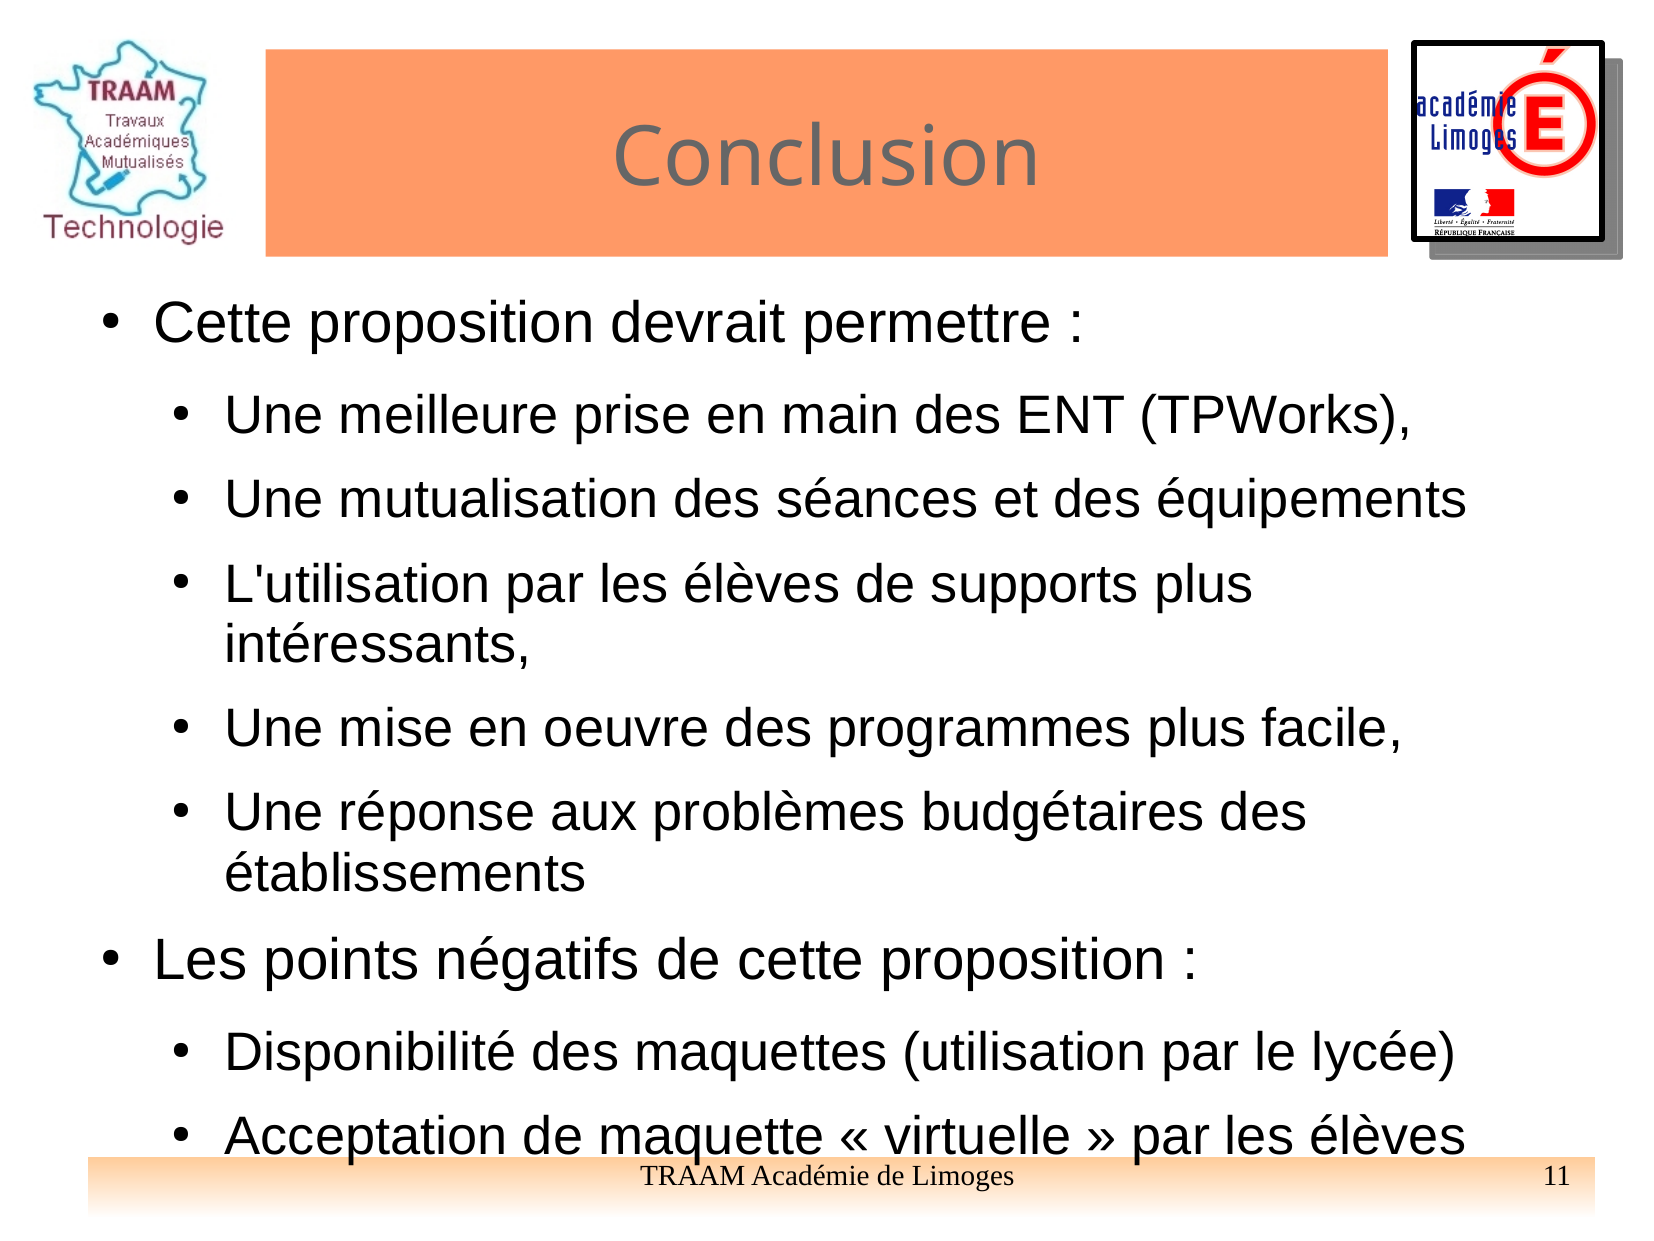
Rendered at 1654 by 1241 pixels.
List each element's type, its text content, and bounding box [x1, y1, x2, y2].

list Cette proposition devrait permettre : Une meilleure prise en main des ENT (TPWorks), Une mutualisation des séances et des équipements L'utilisation par les élèves de supports plus intéressants, Une mise en oeuvre des programmes plus facile, Une réponse aux problèmes budgétaires des établissements Les points négatifs de cette proposition : Disponibilité des maquettes (utilisation par le lycée) Acceptation de maquette « virtuelle » par les élèves [82, 290, 1571, 1109]
title Conclusion [265, 49, 1388, 257]
picture [23, 29, 237, 252]
picture [1417, 46, 1599, 236]
